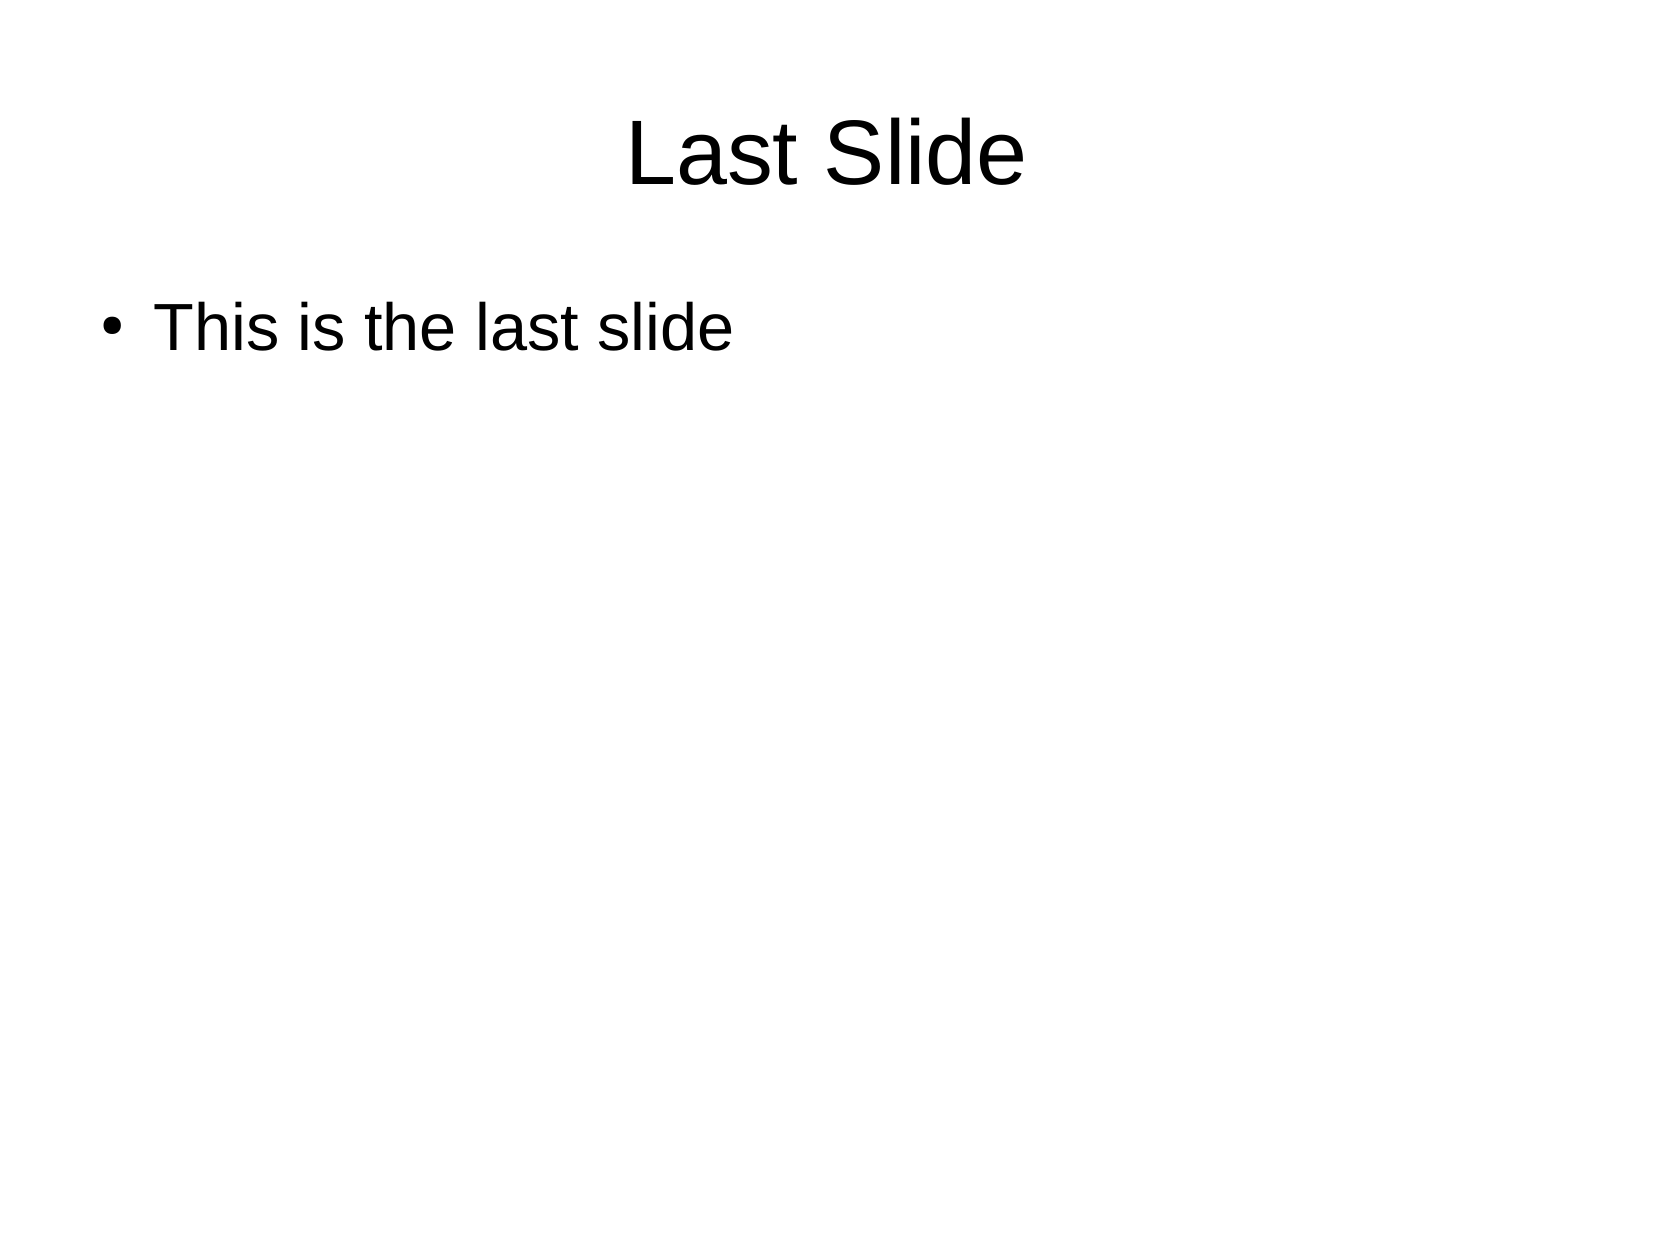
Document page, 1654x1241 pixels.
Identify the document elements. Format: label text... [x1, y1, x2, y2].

title Last Slide [82, 49, 1571, 257]
list This is the last slide [82, 290, 1571, 1010]
